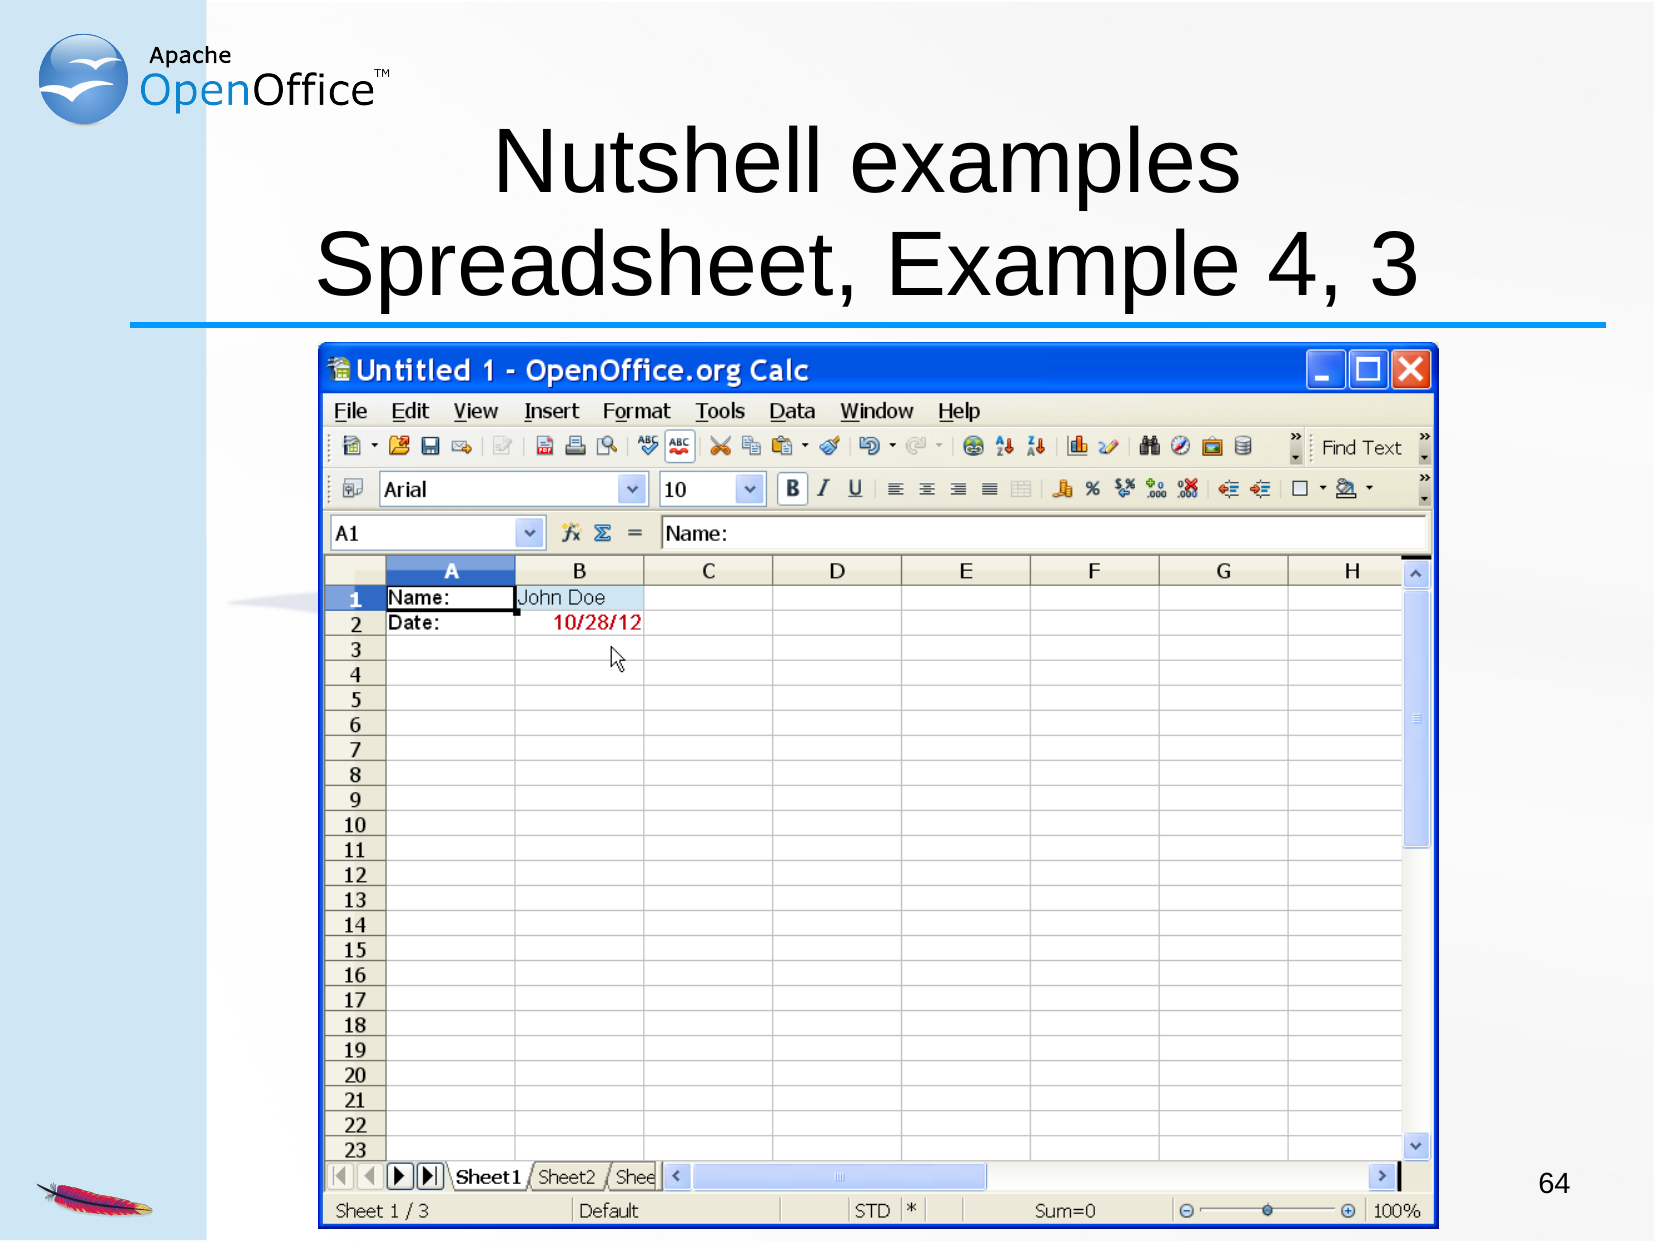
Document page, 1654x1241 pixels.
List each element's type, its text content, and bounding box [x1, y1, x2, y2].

picture [35, 2, 1654, 1241]
title Nutshell examples Spreadsheet, Example 4, 3 [165, 108, 1571, 316]
picture [35, 1181, 154, 1219]
